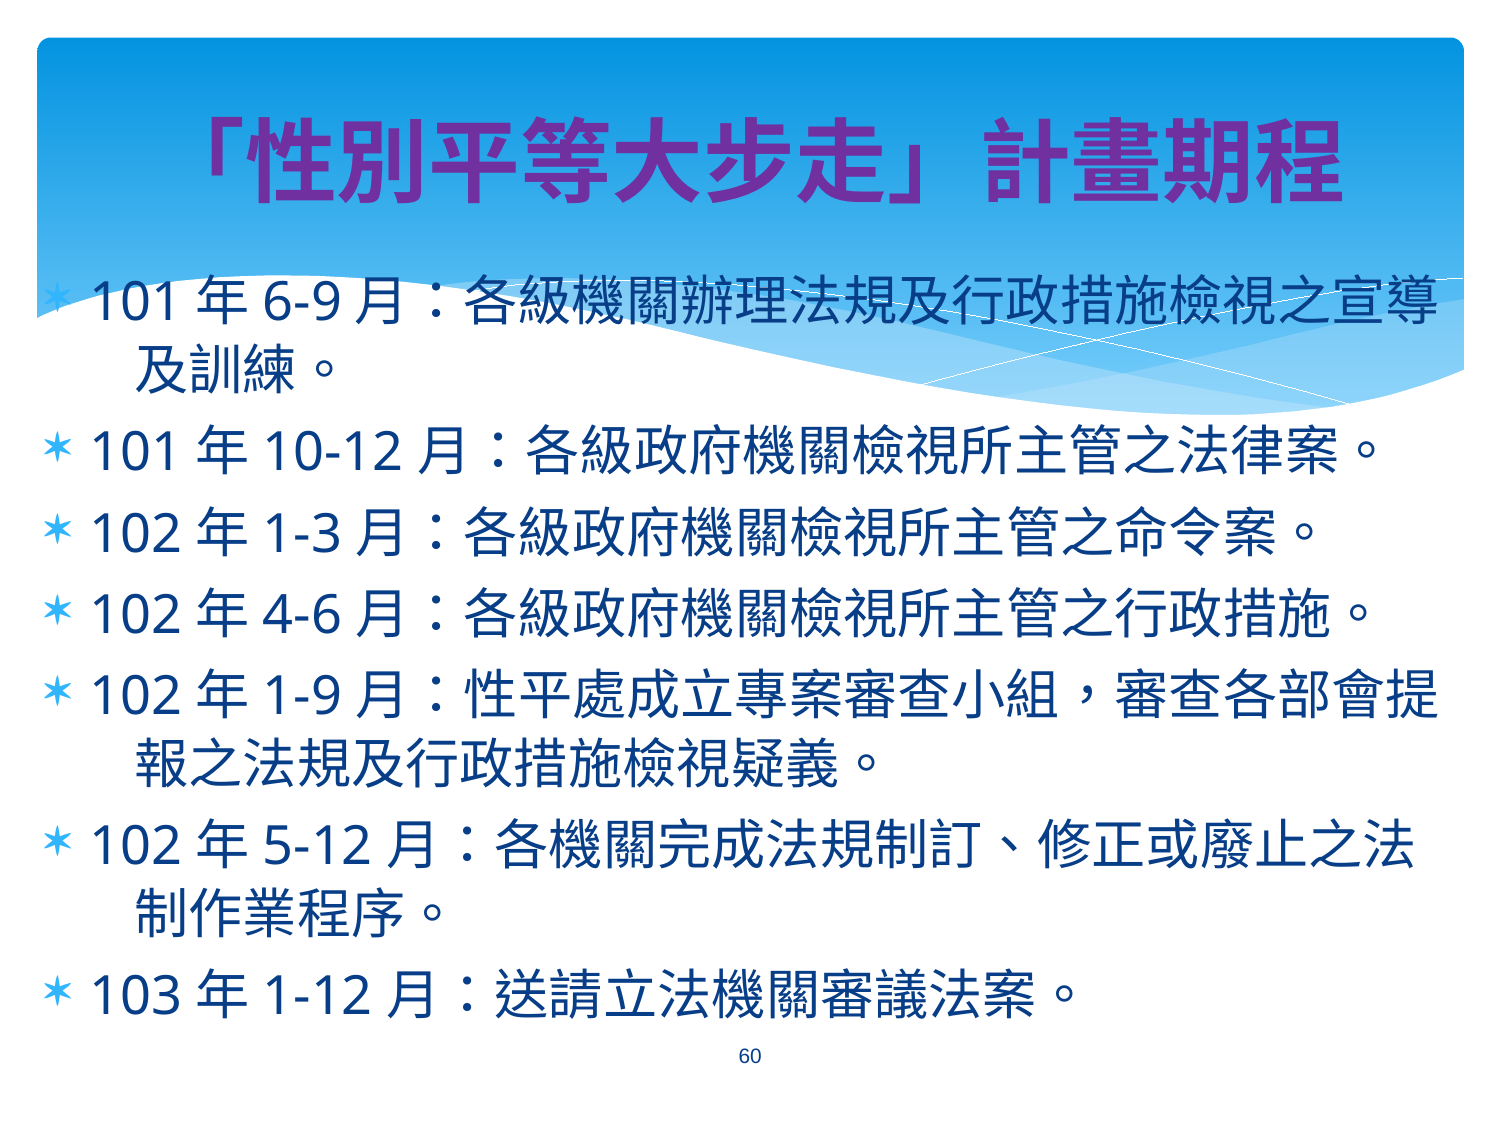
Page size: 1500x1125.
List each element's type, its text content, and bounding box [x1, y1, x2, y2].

title 「性別平等大步走」計畫期程 [75, 55, 1426, 262]
list 101年6-9月：各級機關辦理法規及行政措施檢視之宣導及訓練。 101年10-12月：各級政府機關檢視所主管之法律案。 102年1-3月：各級政府機關檢視所主管之命令案。 102年4-6月：各級政府機關檢視所主管之行政措施。 102年1-9月：性平處成立專案審查小組，審查各部會提報之法規及行政措施檢視疑義。 102年5-12月：各機關完成法規制訂、修正或廢止之法制作業程序。 103年1-12月：送請立法機關審議法案。 [29, 255, 1471, 1071]
text_box 60 [654, 1025, 846, 1086]
